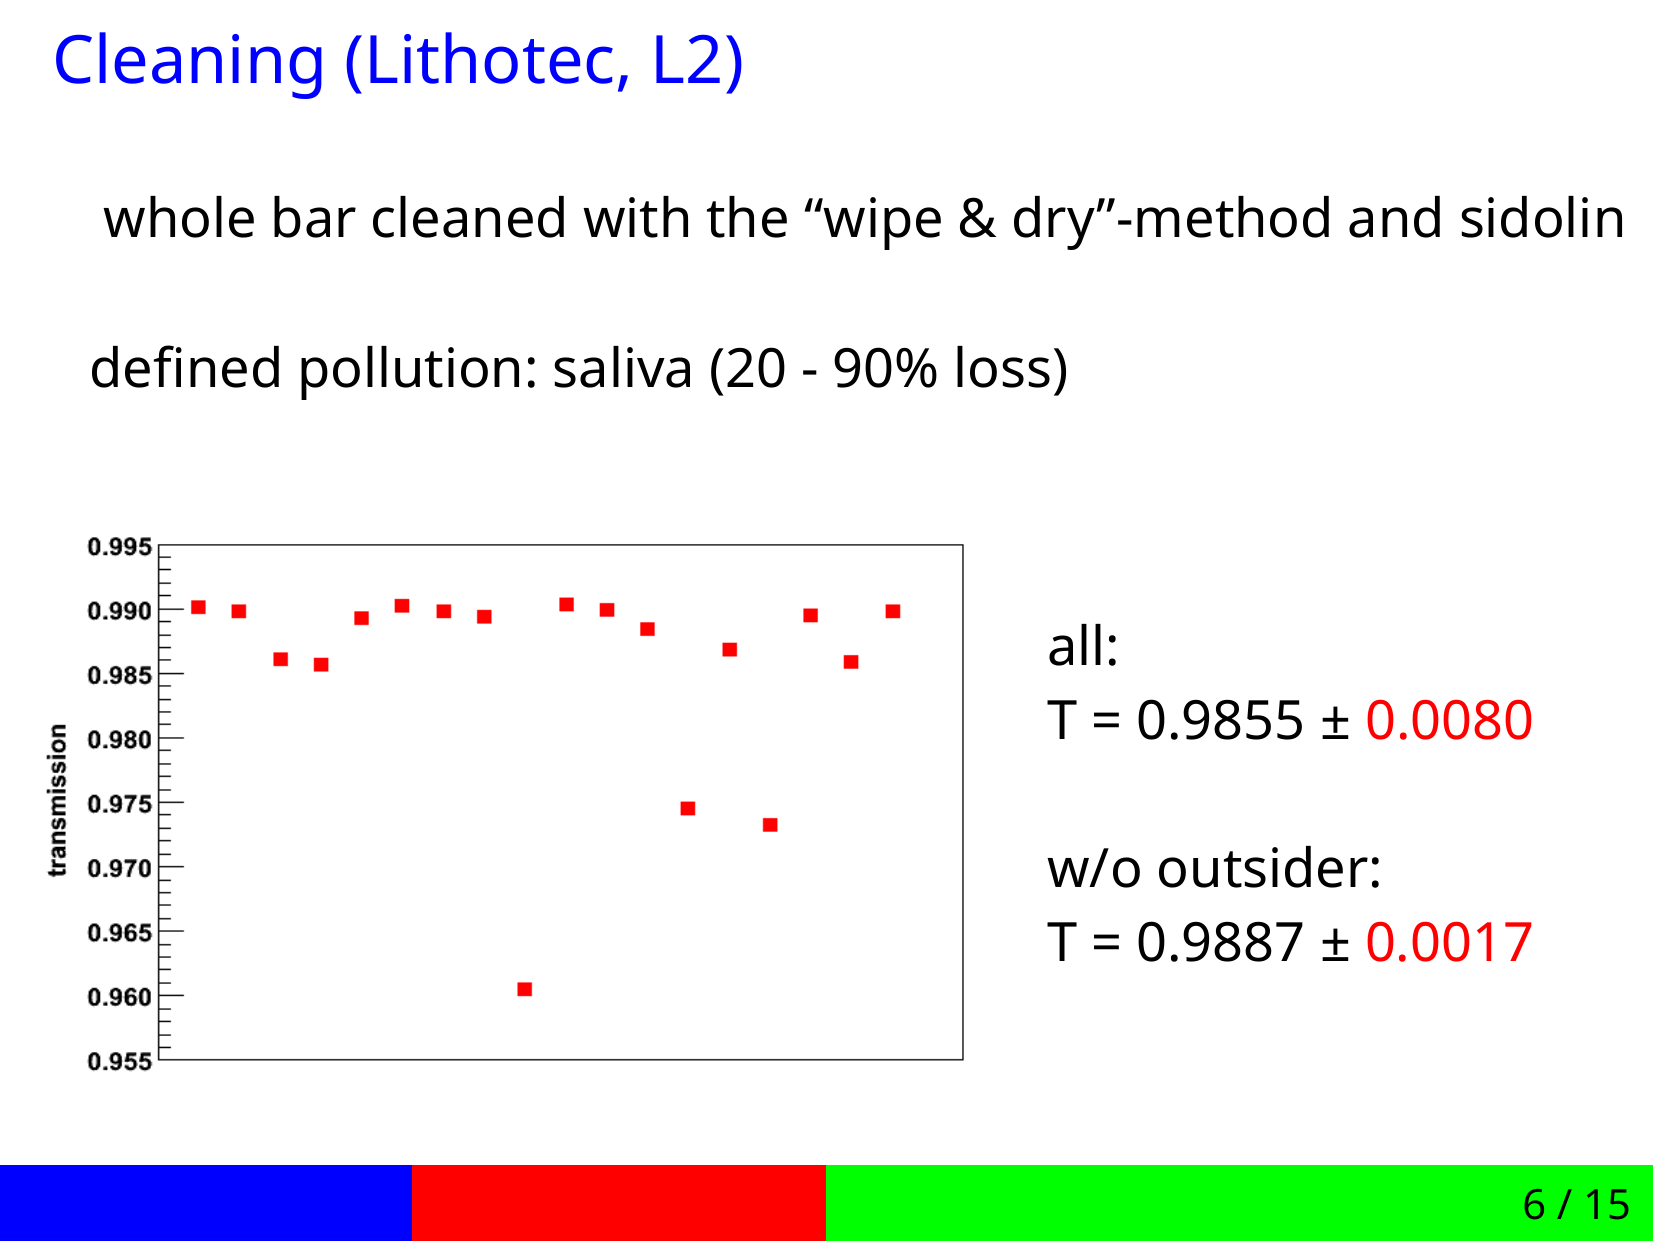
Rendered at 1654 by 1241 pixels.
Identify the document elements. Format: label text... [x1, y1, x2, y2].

text_box 6 / 15 [1507, 1167, 1653, 1241]
text_box whole bar cleaned with the “wipe & dry”-method and sidolin [88, 172, 1615, 263]
text_box defined pollution: saliva (20 - 90% loss) [75, 322, 1100, 413]
text_box Cleaning (Lithotec, L2) [37, 4, 901, 113]
picture [8, 480, 1013, 1126]
text_box [0, 1145, 1653, 1241]
text_box all: T = 0.9855 ± 0.0080 w/o outsider: T = 0.9887 ± 0.0017 [1032, 600, 1576, 993]
